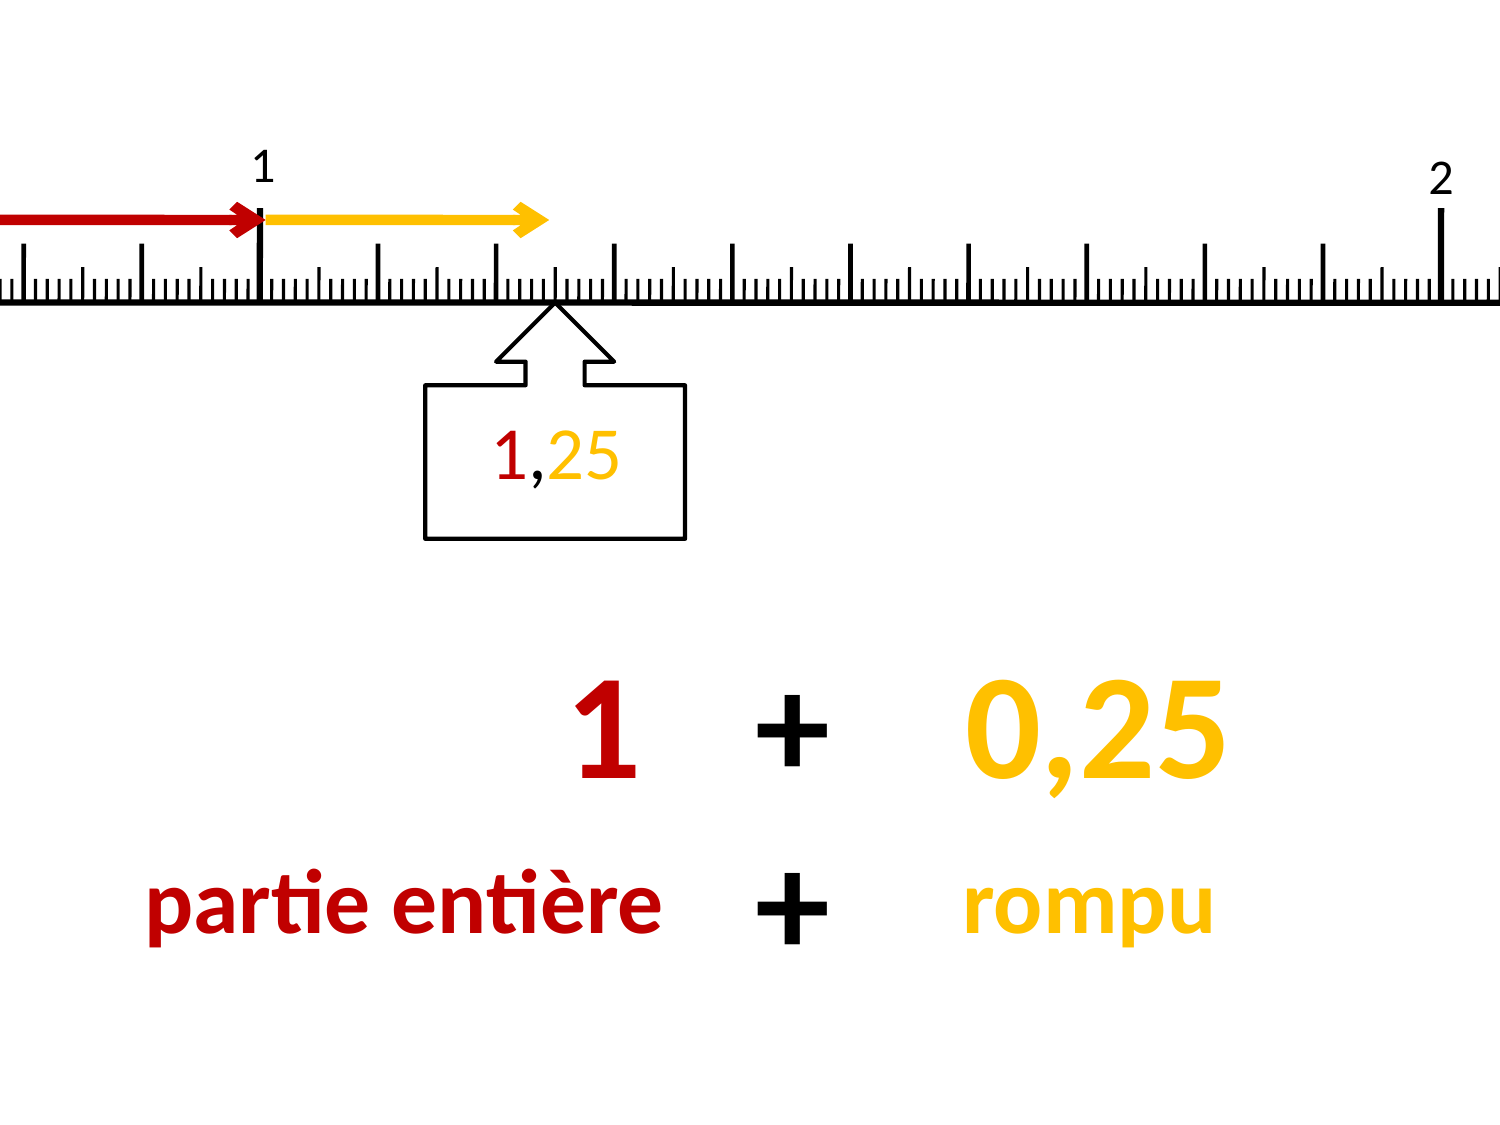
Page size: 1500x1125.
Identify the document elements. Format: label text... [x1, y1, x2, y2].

text_box 0,25 [883, 621, 1317, 817]
text_box 2 [1393, 137, 1489, 213]
text_box 1 [212, 125, 313, 201]
text_box 1 [513, 621, 694, 817]
text_box + [702, 798, 883, 994]
text_box rompu [883, 834, 1335, 959]
text_box partie entière [123, 834, 685, 959]
text_box 1,25 [466, 397, 647, 502]
text_box + [702, 621, 883, 798]
